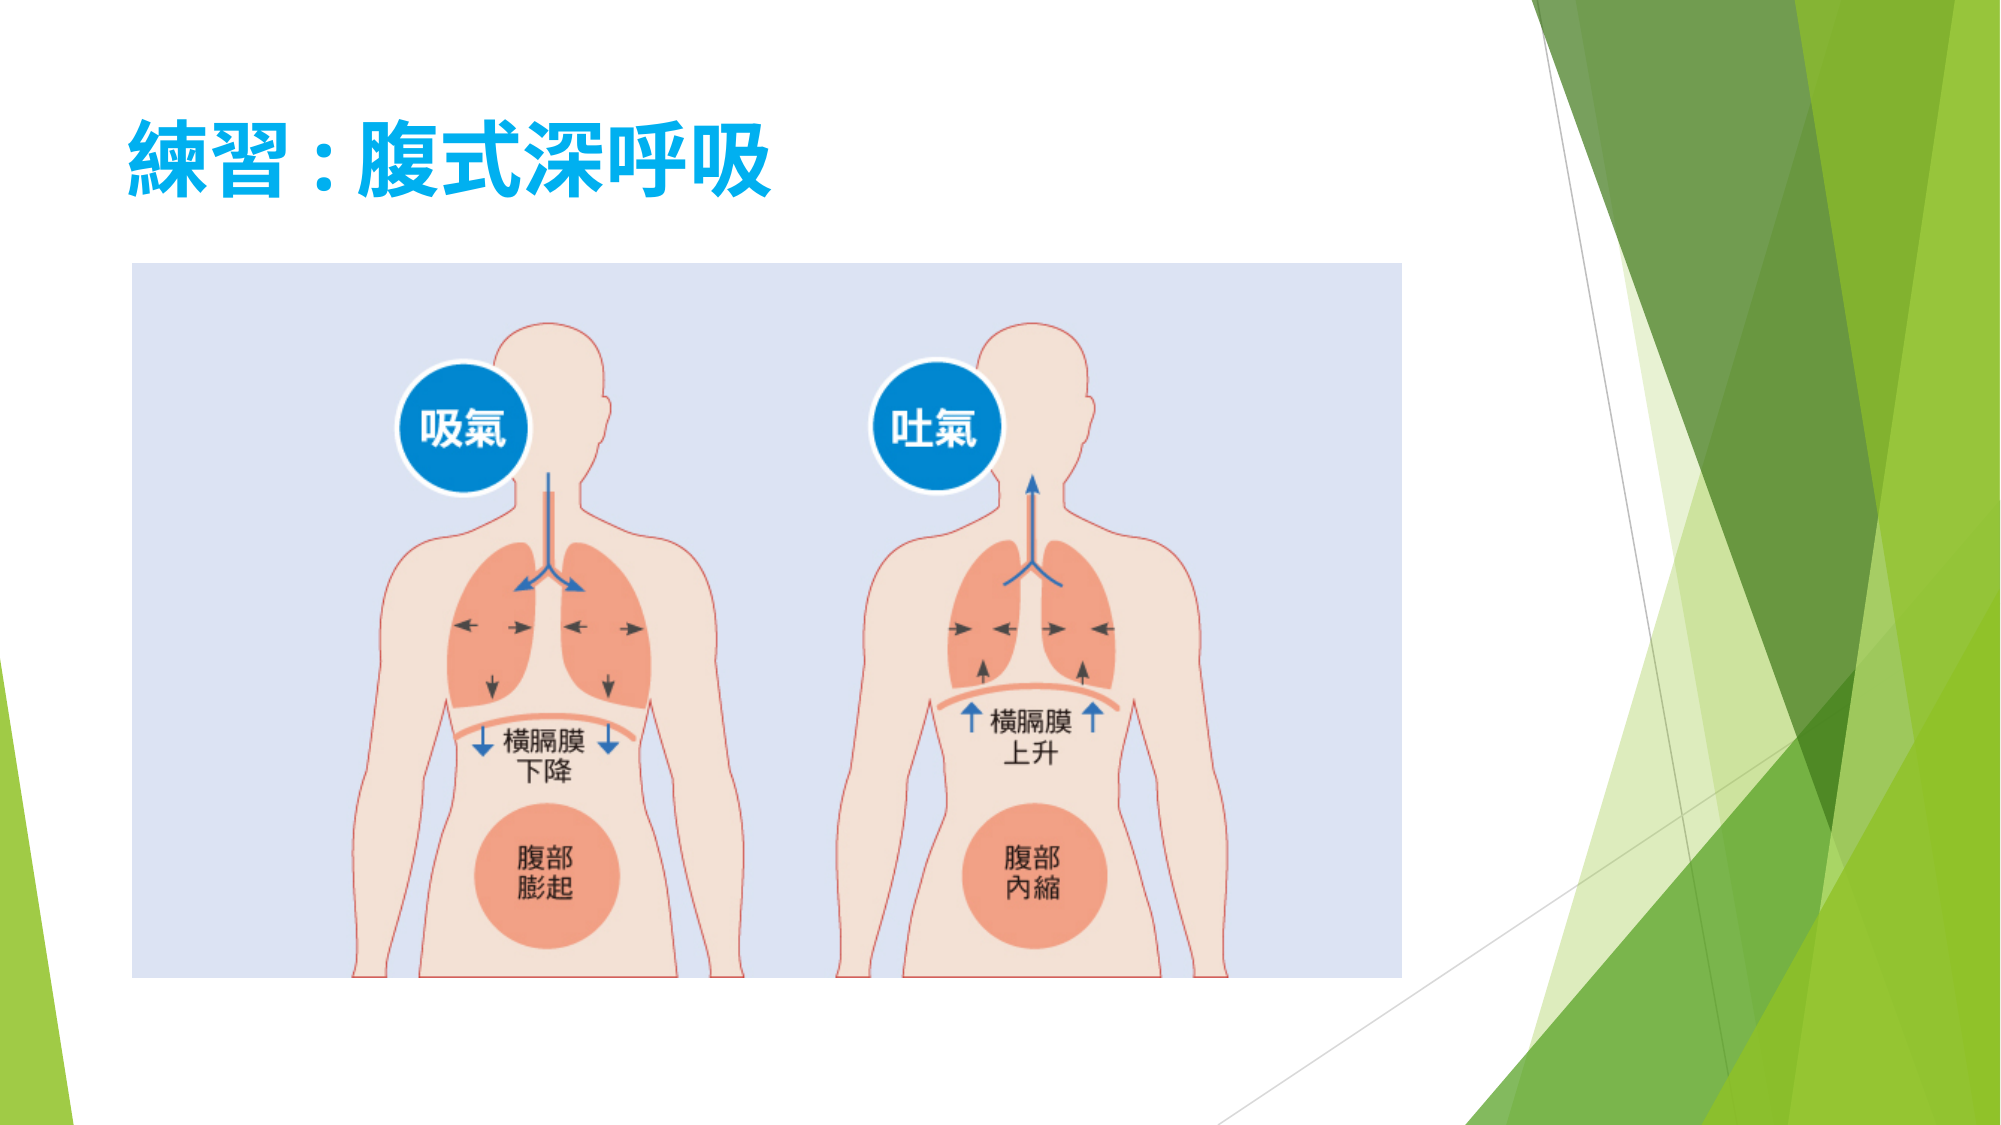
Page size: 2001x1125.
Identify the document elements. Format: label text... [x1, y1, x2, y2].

picture [132, 263, 1402, 978]
title 練習:腹式深呼吸 [111, 99, 1522, 317]
